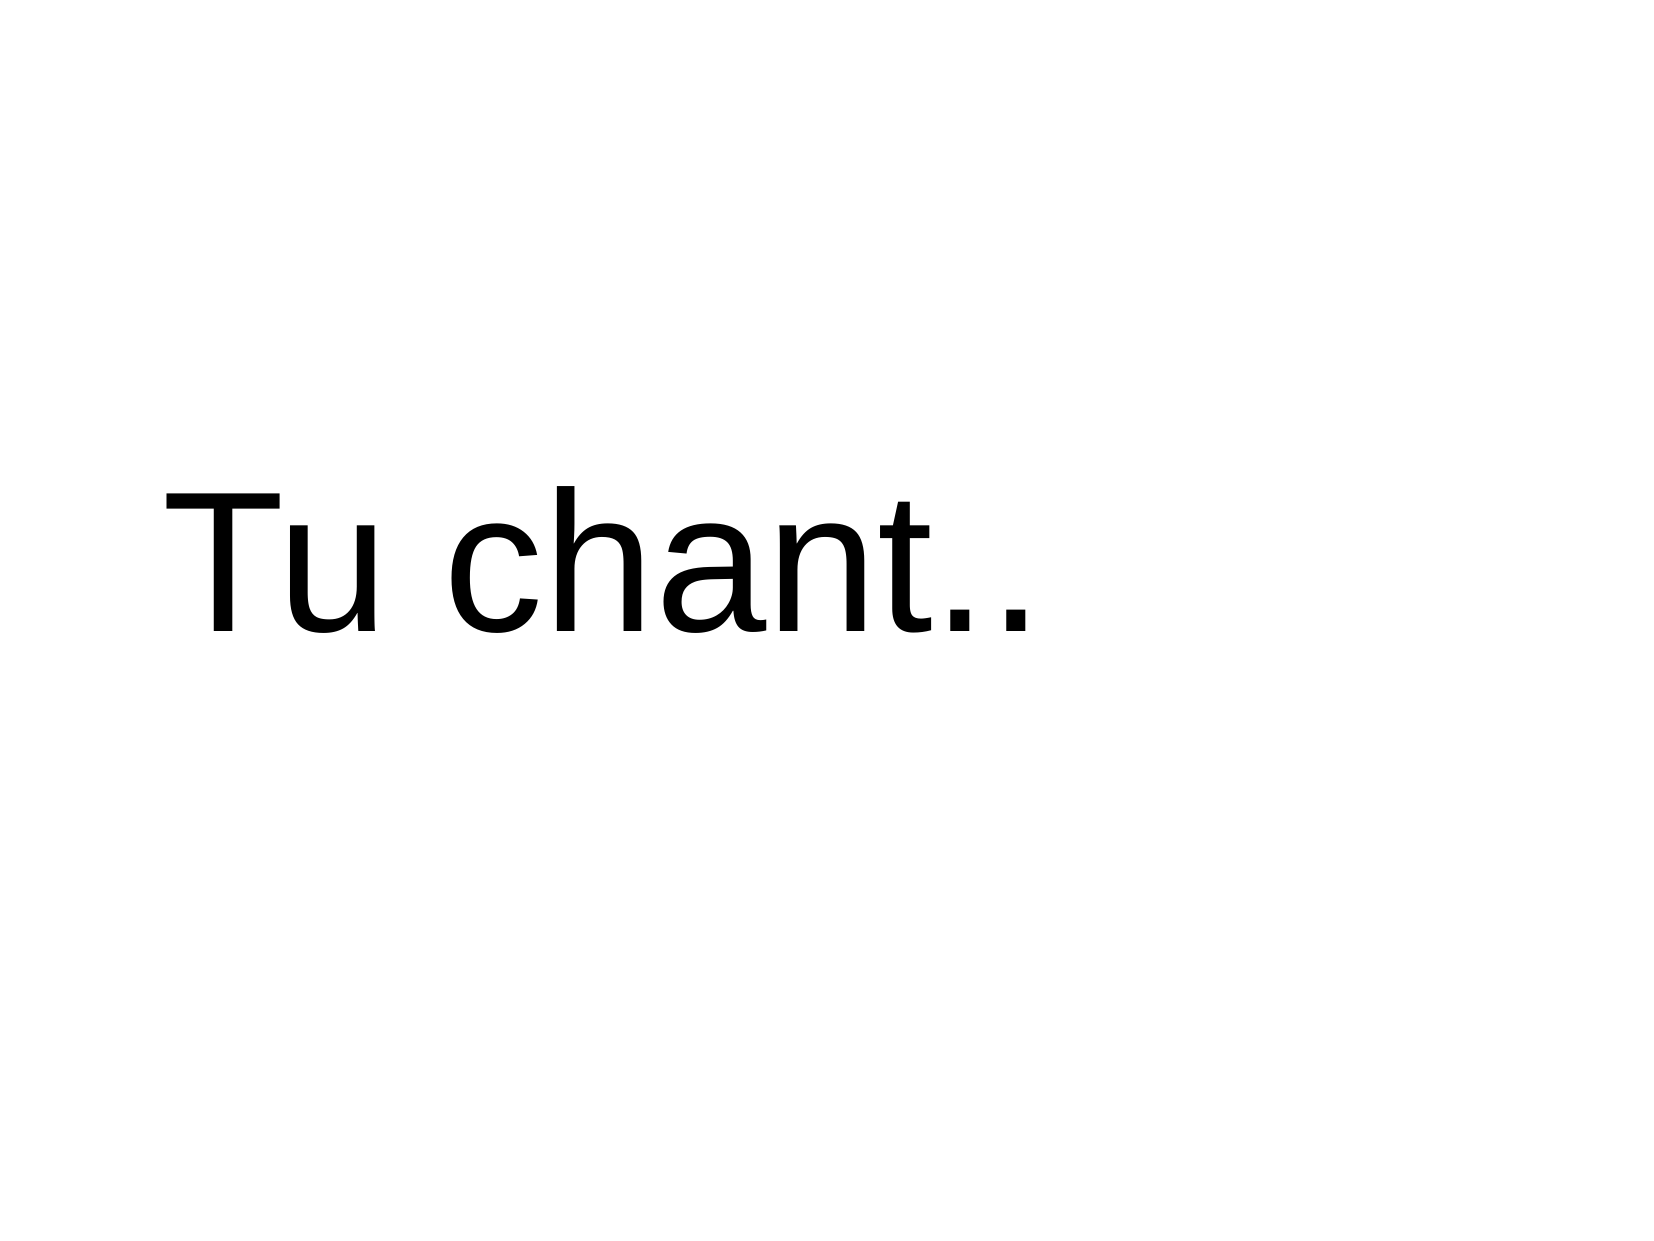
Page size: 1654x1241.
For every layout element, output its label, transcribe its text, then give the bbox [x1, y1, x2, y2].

text_box Tu chant.. [147, 442, 1418, 682]
